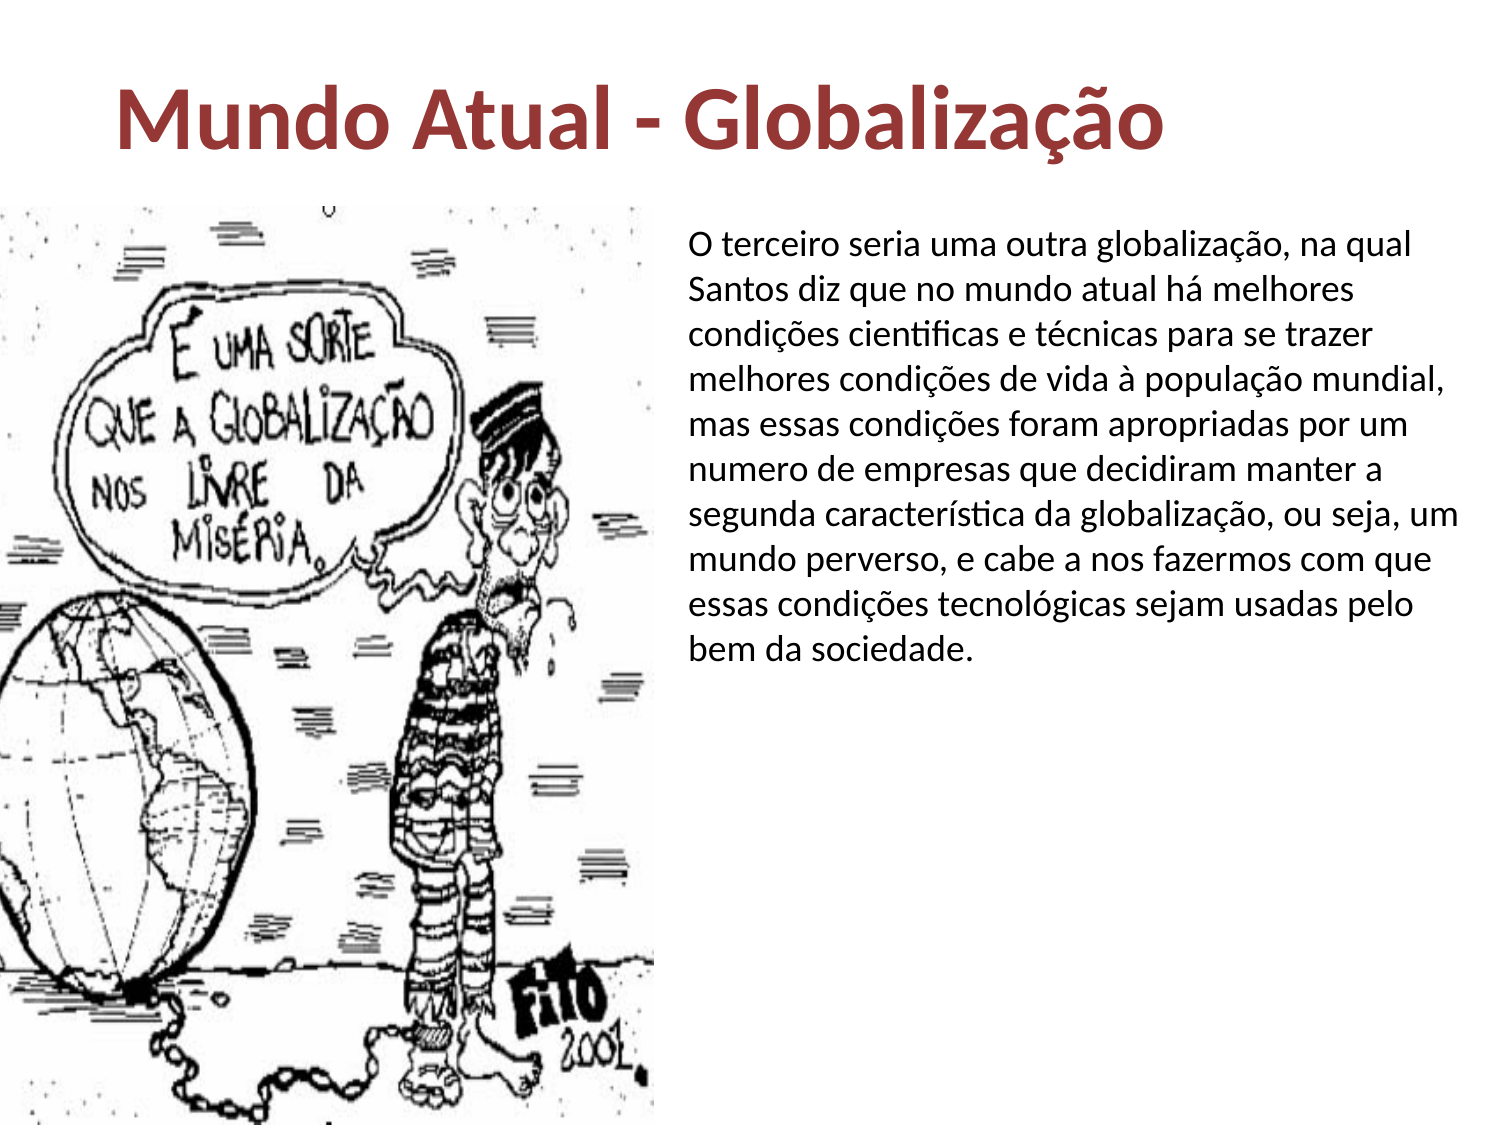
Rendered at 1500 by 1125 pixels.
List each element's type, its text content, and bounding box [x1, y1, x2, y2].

list O terceiro seria uma outra globalização, na qual Santos diz que no mundo atual há melhores condições cientificas e técnicas para se trazer melhores condições de vida à população mundial, mas essas condições foram apropriadas por um numero de empresas que decidiram manter a segunda característica da globalização, ou seja, um mundo perverso, e cabe a nos fazermos com que essas condições tecnológicas sejam usadas pelo bem da sociedade. [673, 211, 1500, 1125]
picture [0, 206, 654, 1125]
text_box Mundo Atual - Globalização [99, 19, 1450, 207]
